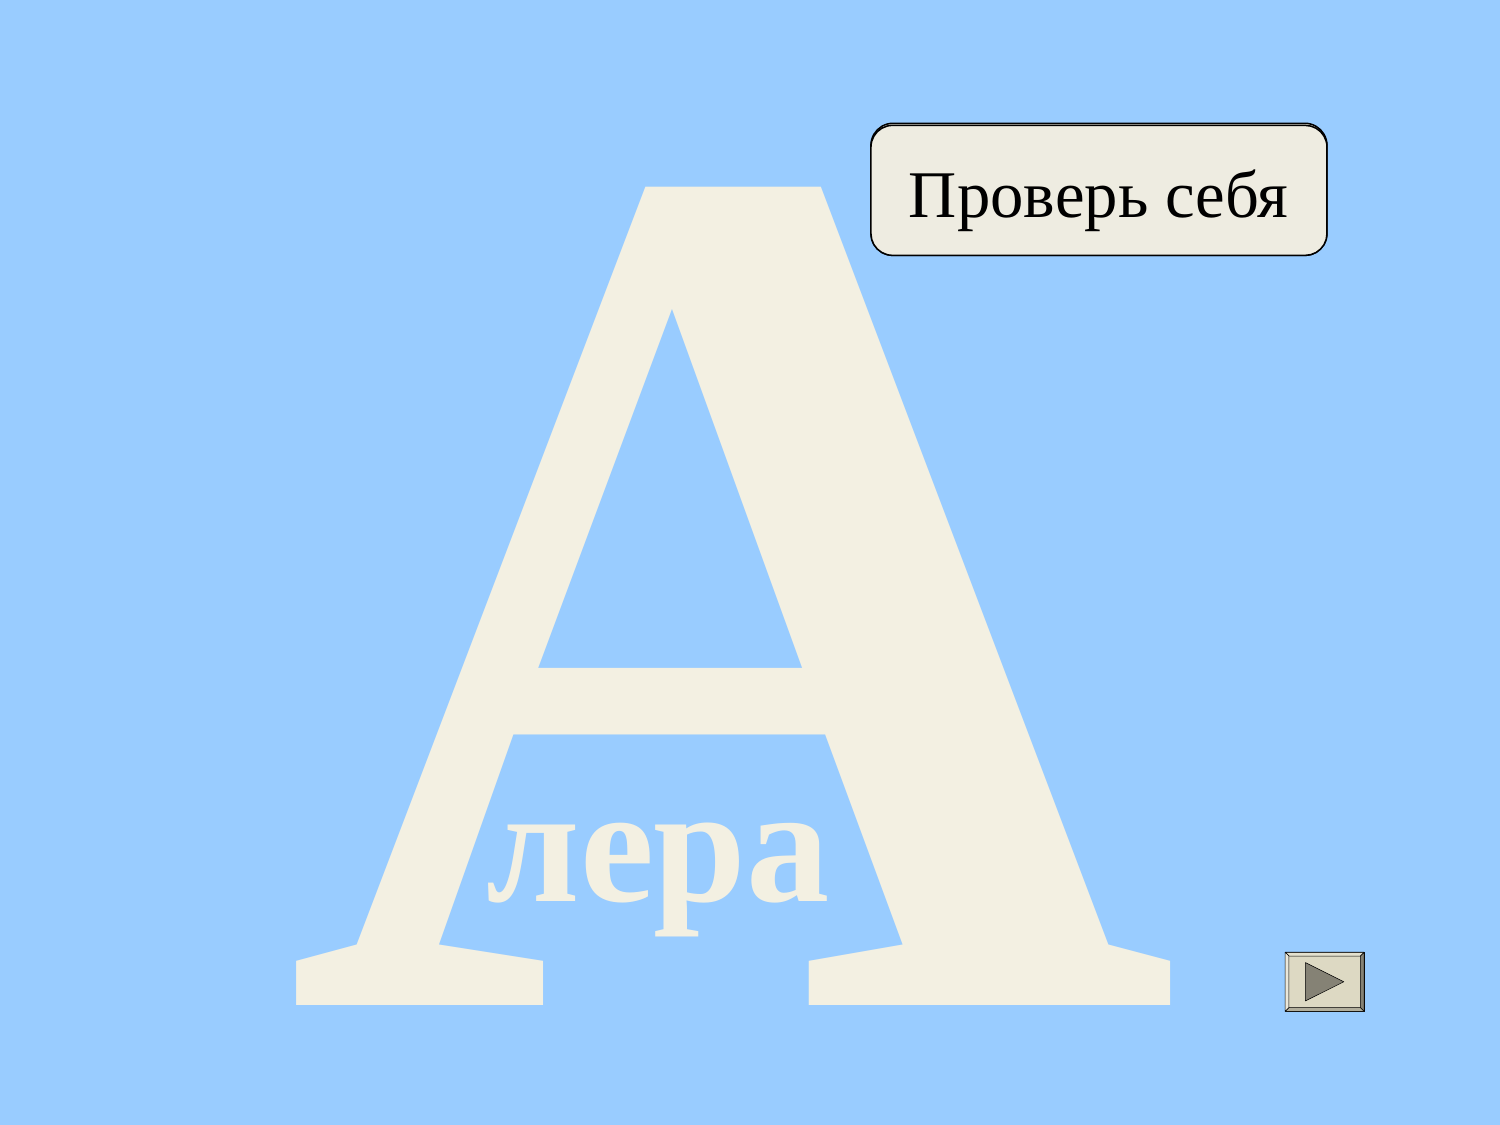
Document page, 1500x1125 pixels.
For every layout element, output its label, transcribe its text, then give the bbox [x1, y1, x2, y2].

text_box лера [370, 727, 947, 943]
text_box Проверь себя [870, 127, 1315, 256]
text_box [1286, 952, 1365, 1012]
text_box А [100, 0, 1365, 1125]
text_box [875, 123, 1332, 254]
